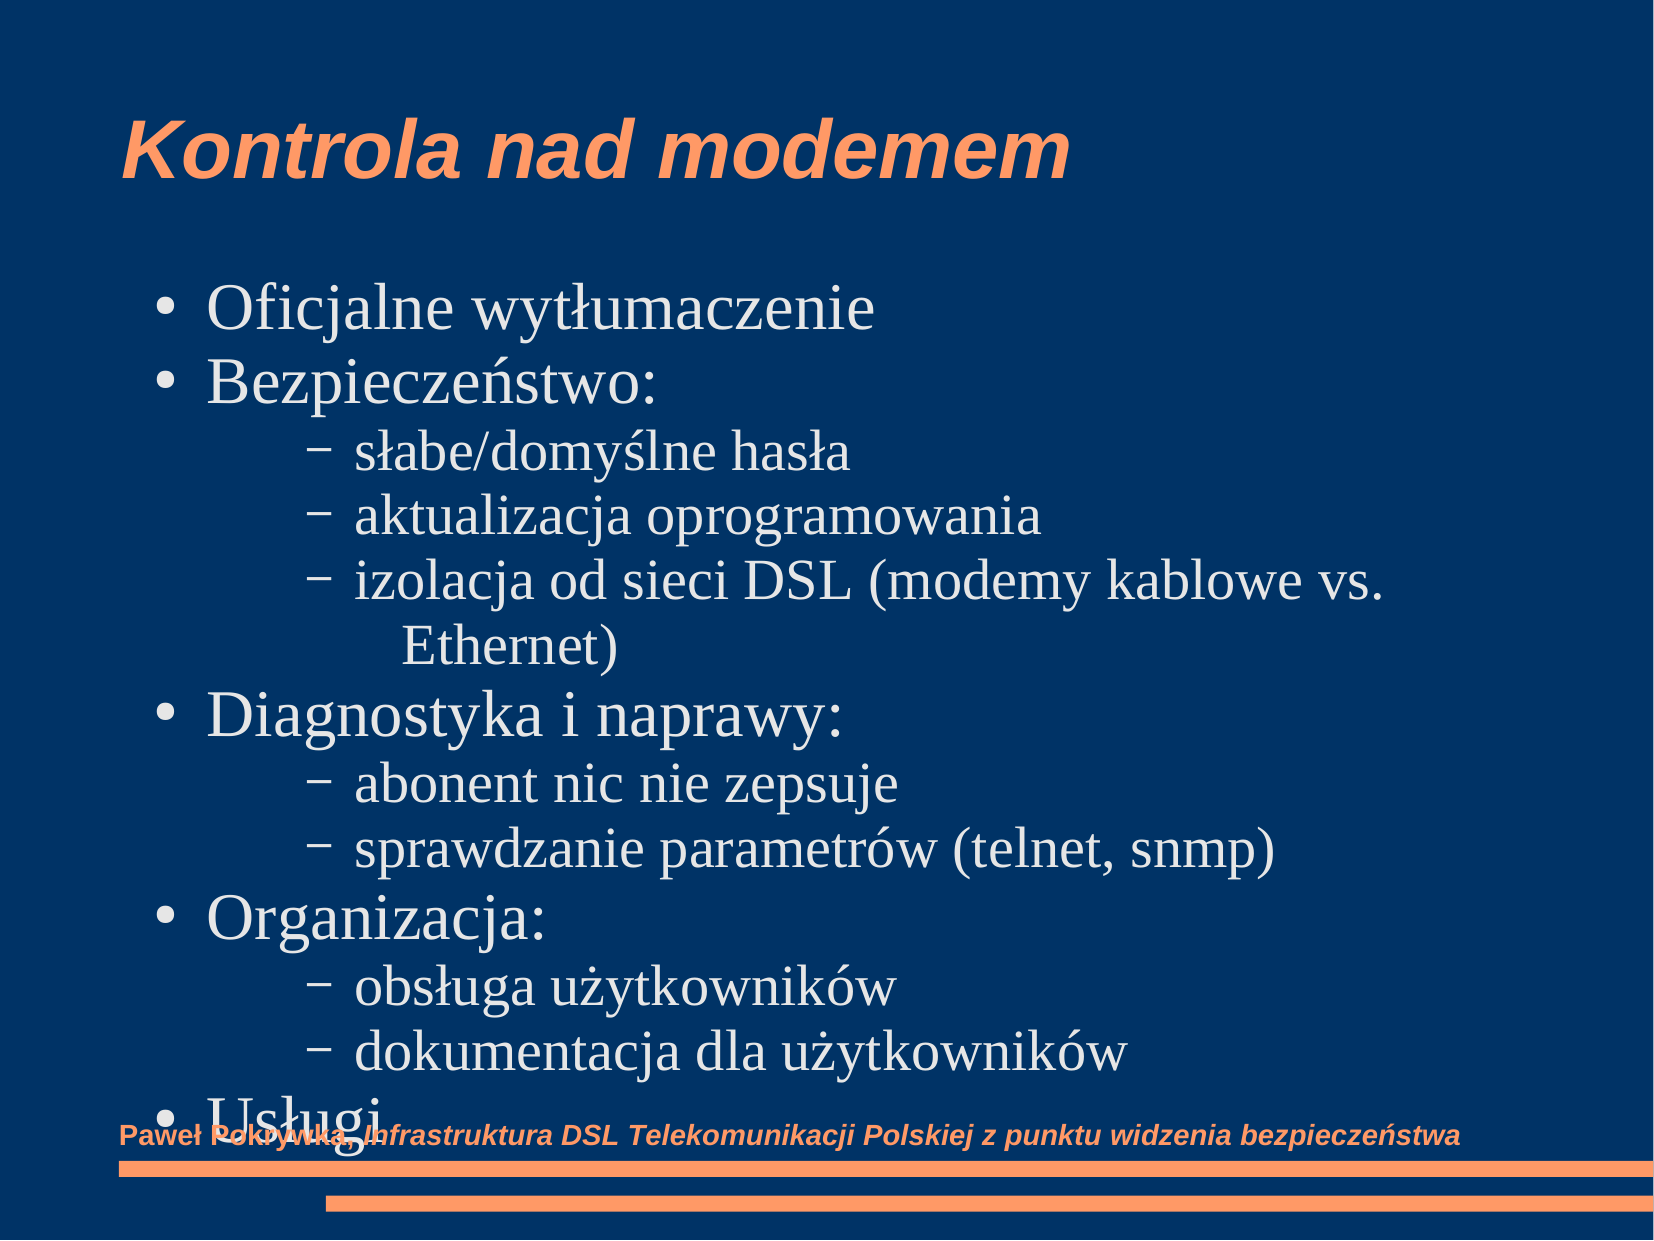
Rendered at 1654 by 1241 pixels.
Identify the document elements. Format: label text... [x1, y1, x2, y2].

title Kontrola nad modemem [121, 46, 1534, 254]
list Oficjalne wytłumaczenie Bezpieczeństwo: słabe/domyślne hasła aktualizacja oprogramowania izolacja od sieci DSL (modemy kablowe vs. Ethernet) Diagnostyka i naprawy: abonent nic nie zepsuje sprawdzanie parametrów (telnet, snmp) Organizacja: obsługa użytkowników dokumentacja dla użytkowników Usługi [118, 270, 1558, 1093]
text_box Paweł Pokrywka, Infrastruktura DSL Telekomunikacji Polskiej z punktu widzenia bezpieczeństwa [104, 1111, 1623, 1160]
